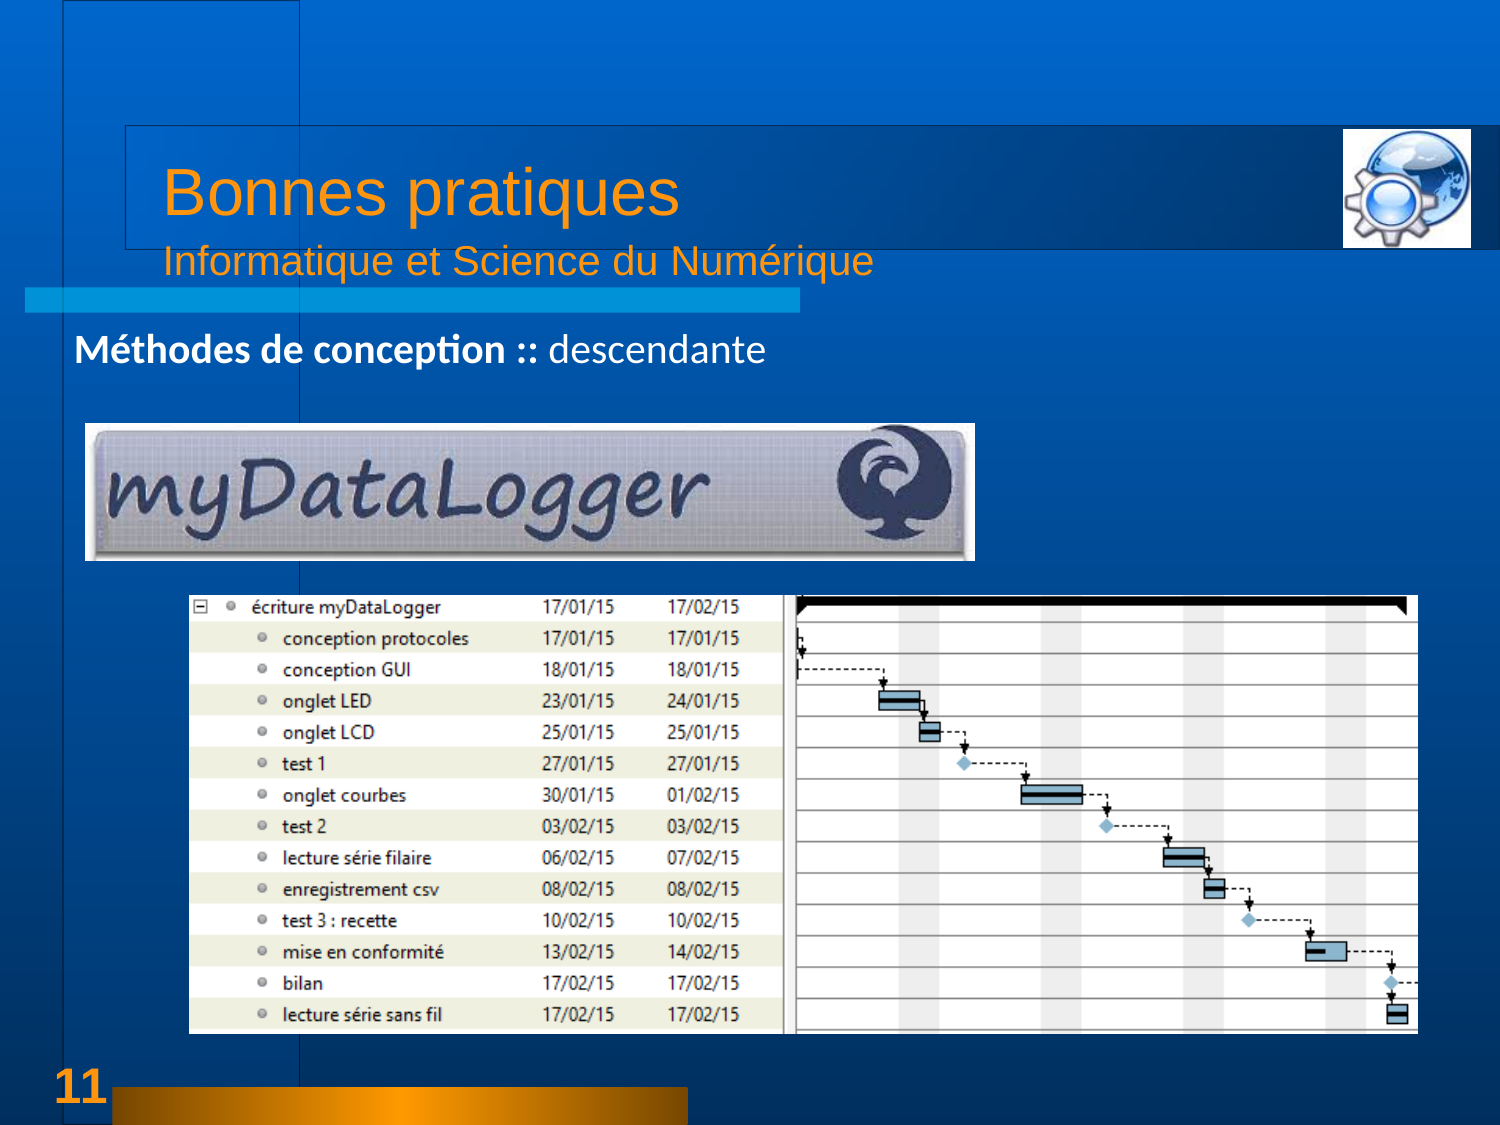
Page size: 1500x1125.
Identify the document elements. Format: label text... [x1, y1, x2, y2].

picture [189, 595, 1418, 1034]
picture [1343, 129, 1471, 248]
text_box Méthodes de conception :: descendante [59, 324, 1477, 975]
picture [85, 423, 975, 562]
